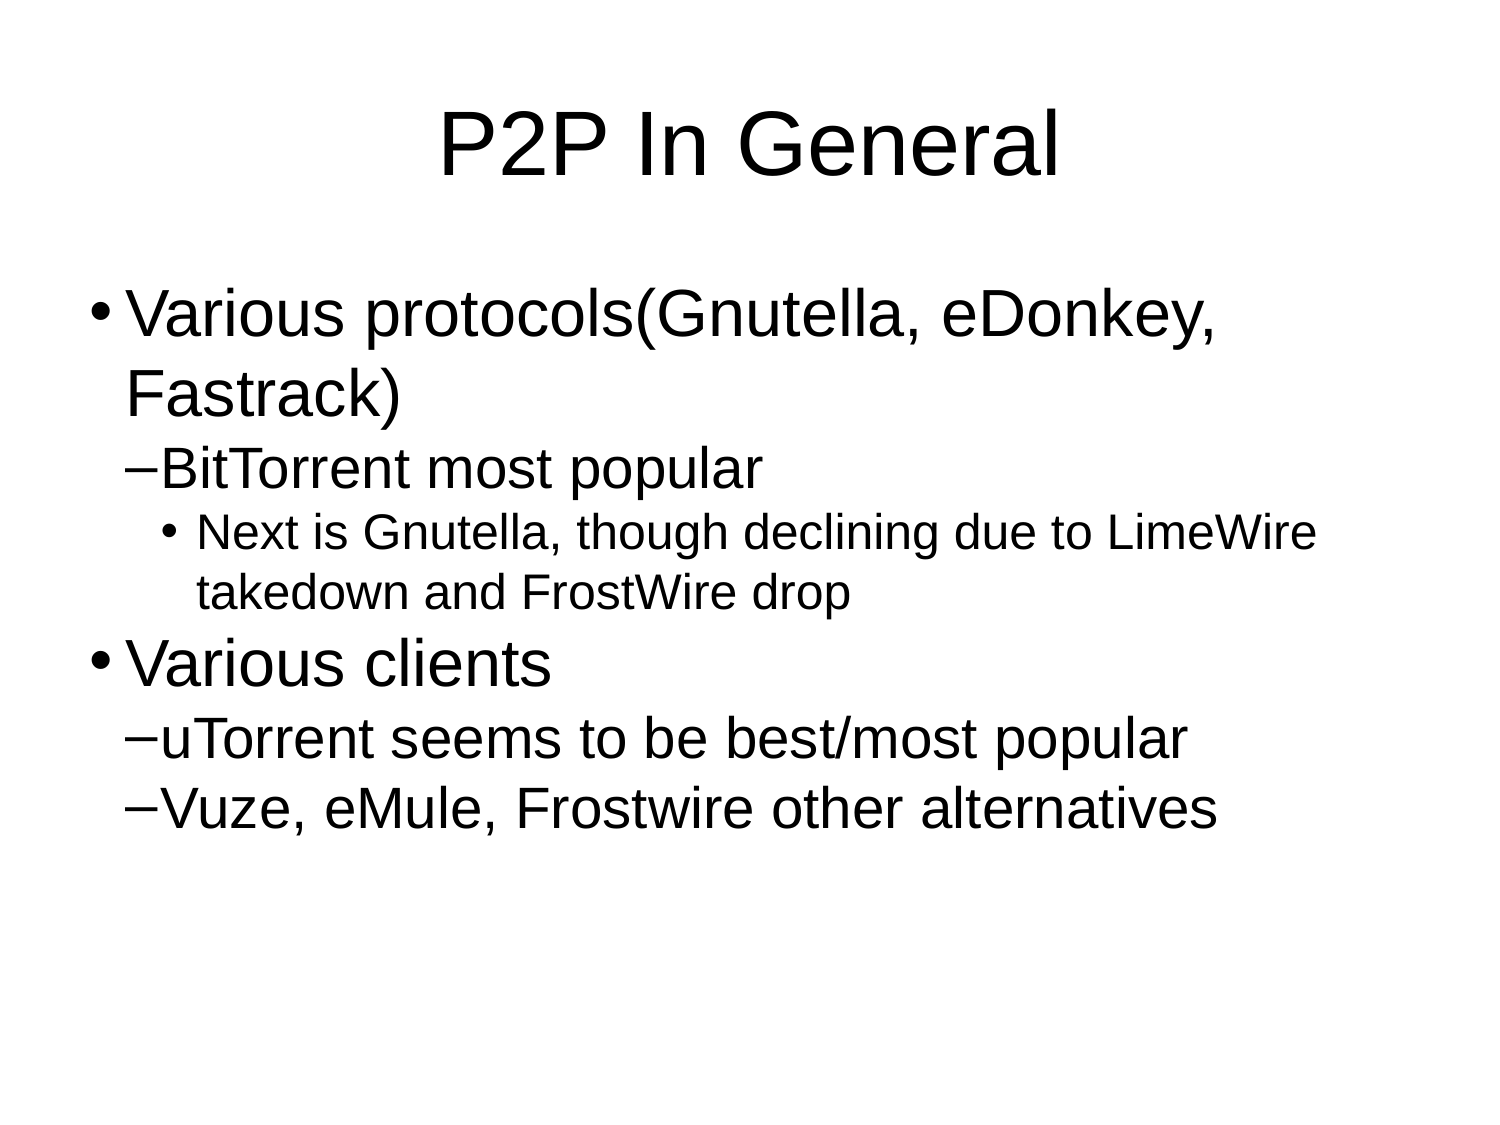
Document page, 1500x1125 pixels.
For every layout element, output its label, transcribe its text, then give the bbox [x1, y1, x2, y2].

text_box Various protocols(Gnutella, eDonkey, Fastrack) BitTorrent most popular Next is Gnutella, though declining due to LimeWire takedown and FrostWire drop Various clients uTorrent seems to be best/most popular Vuze, eMule, Frostwire other alternatives [75, 262, 1425, 1005]
text_box P2P In General [75, 45, 1425, 233]
